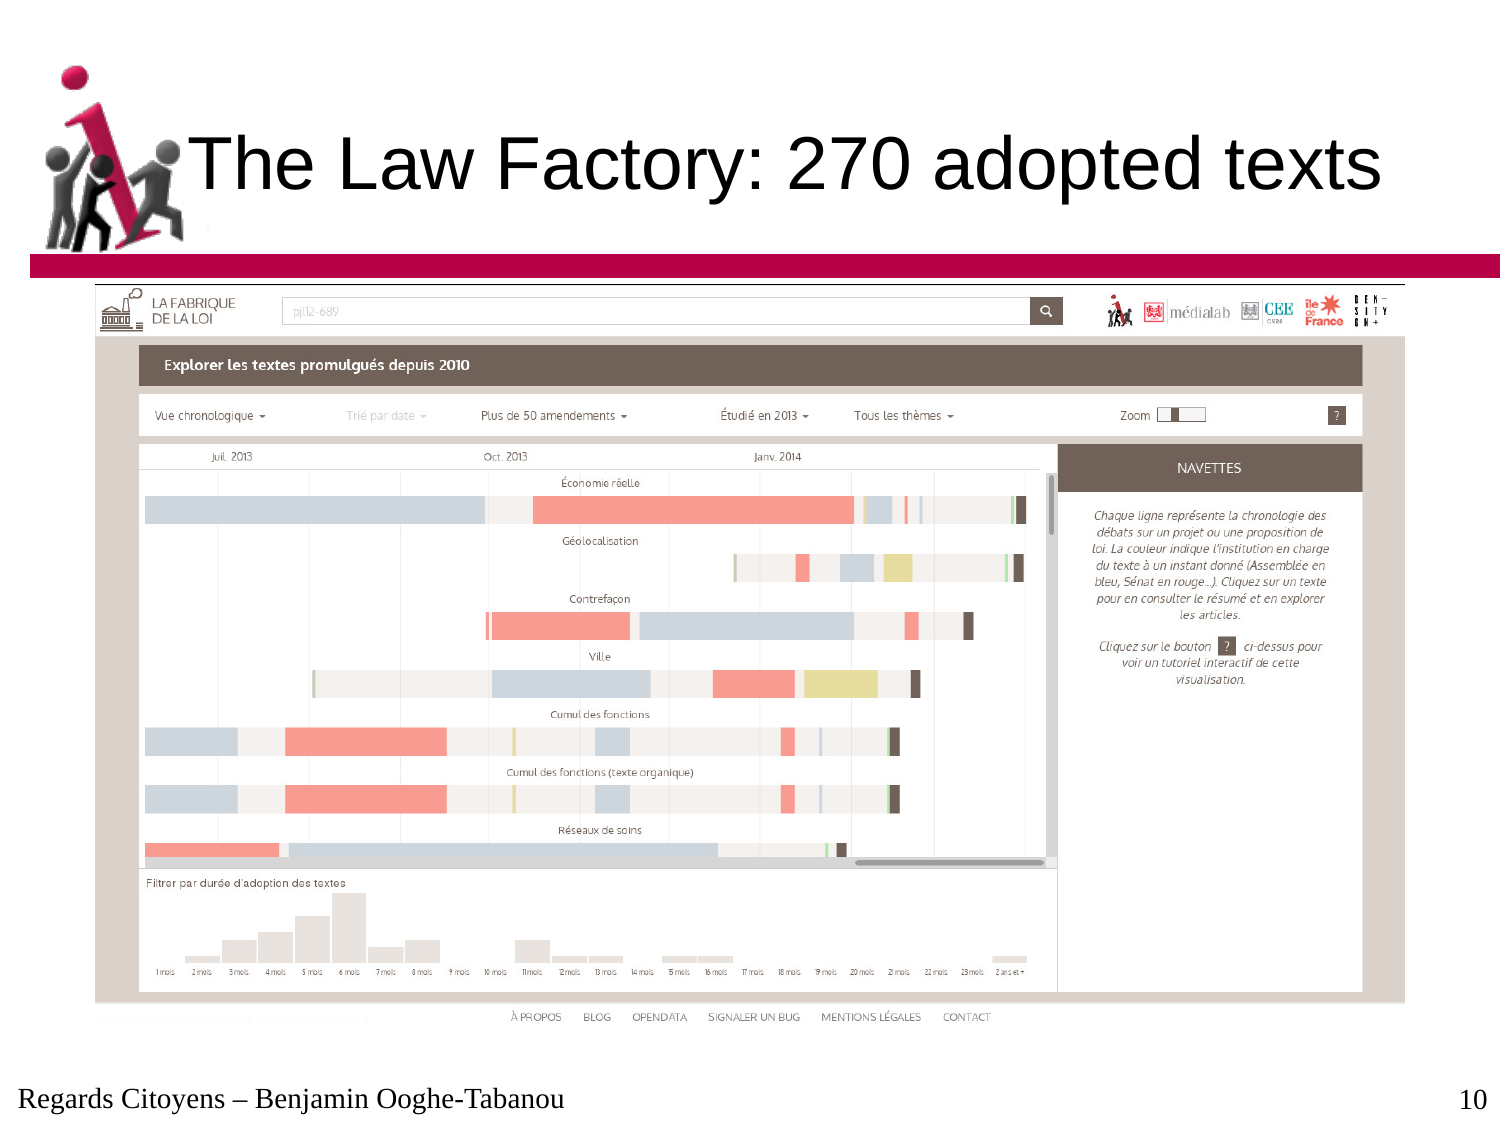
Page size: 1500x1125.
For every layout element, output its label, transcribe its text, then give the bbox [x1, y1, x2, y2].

picture [95, 284, 1405, 1028]
title The Law Factory: 270 adopted texts [187, 69, 1447, 258]
picture [29, 61, 210, 254]
